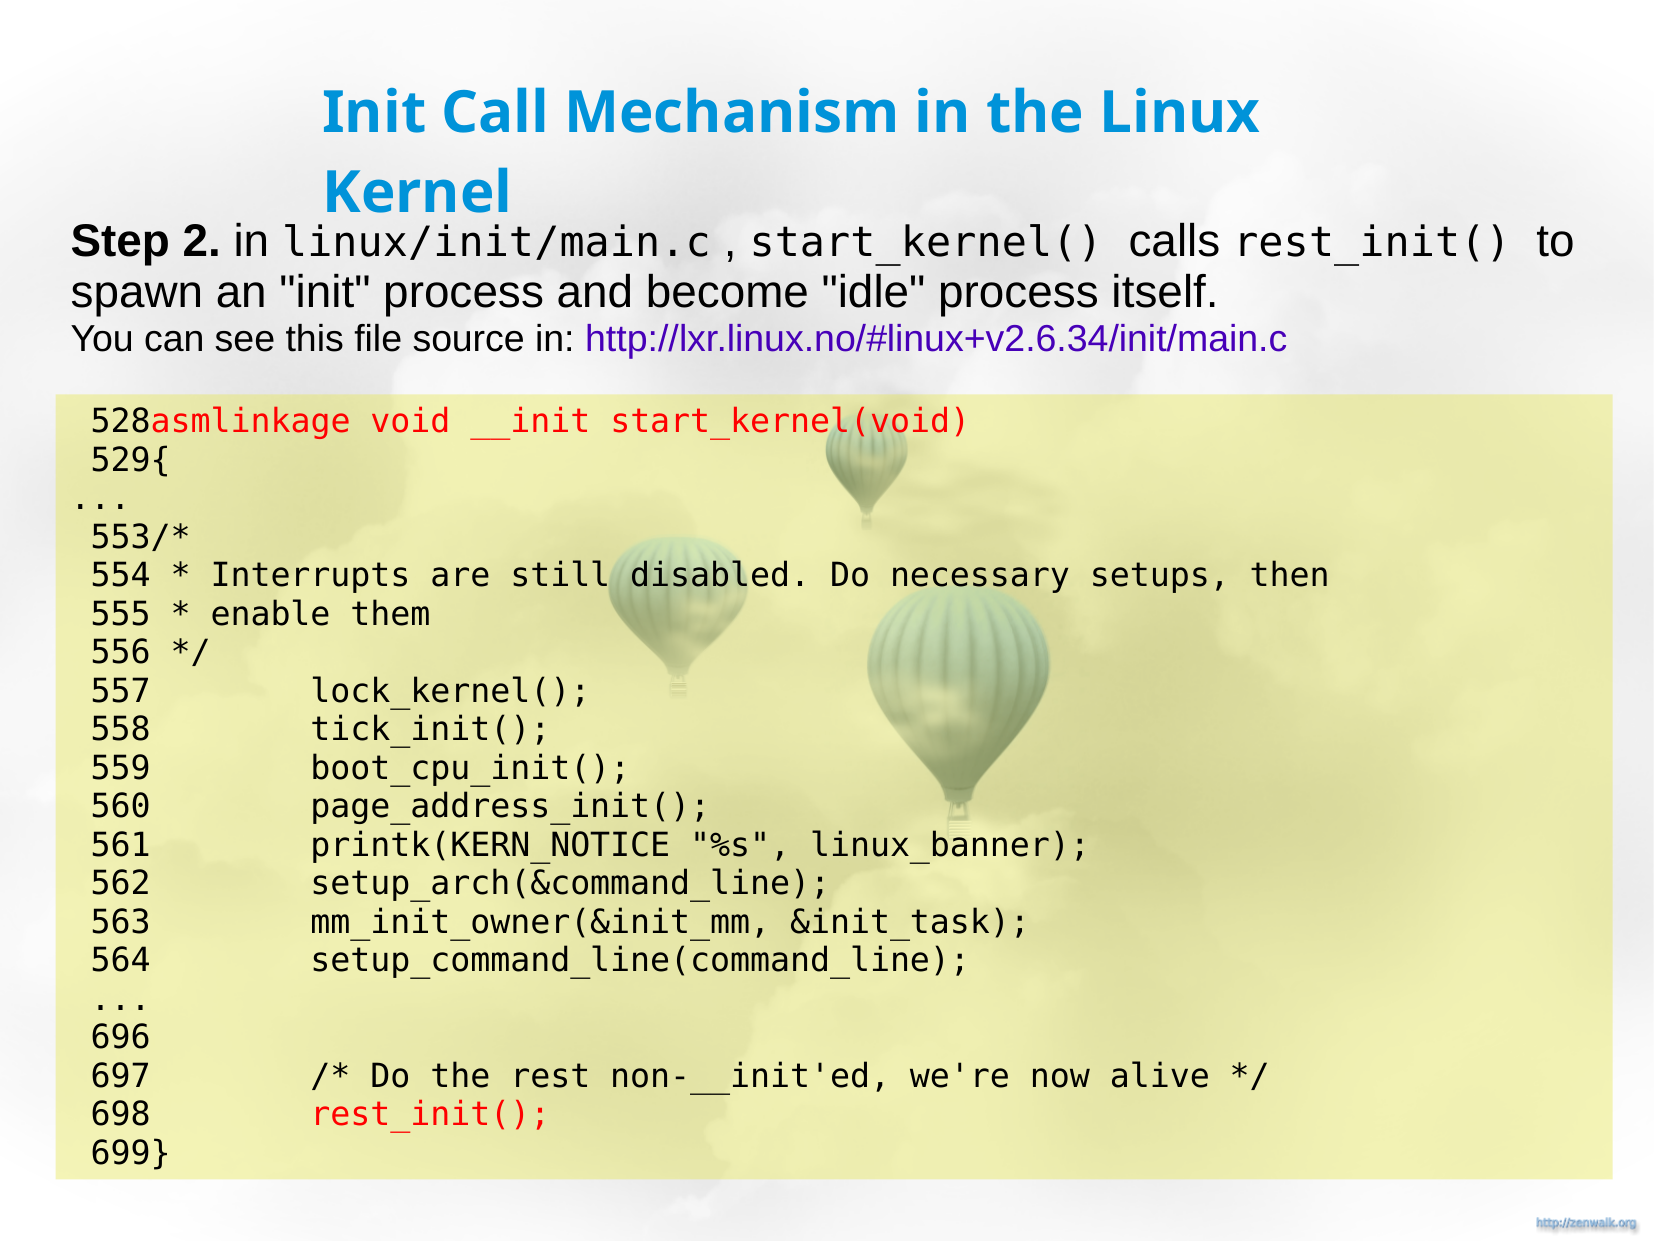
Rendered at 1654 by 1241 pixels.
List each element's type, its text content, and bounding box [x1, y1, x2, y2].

text_box 528asmlinkage void __init start_kernel(void) 529{ ... 553/* 554 * Interrupts are still disabled. Do necessary setups, then 555 * enable them 556 */ 557 lock_kernel(); 558 tick_init(); 559 boot_cpu_init(); 560 page_address_init(); 561 printk(KERN_NOTICE "%s", linux_banner); 562 setup_arch(&command_line); 563 mm_init_owner(&init_mm, &init_task); 564 setup_command_line(command_line); ... 696 697 /* Do the rest non-__init'ed, we're now alive */ 698 rest_init(); 699} [55, 394, 1613, 1180]
text_box Step 2. in linux/init/main.c , start_kernel() calls rest_init() to spawn an "init" process and become "idle" process itself. You can see this file source in: http://lxr.linux.no/#linux+v2.6.34/init/main.c [55, 207, 1613, 367]
text_box Init Call Mechanism in the Linux Kernel [307, 63, 1368, 149]
